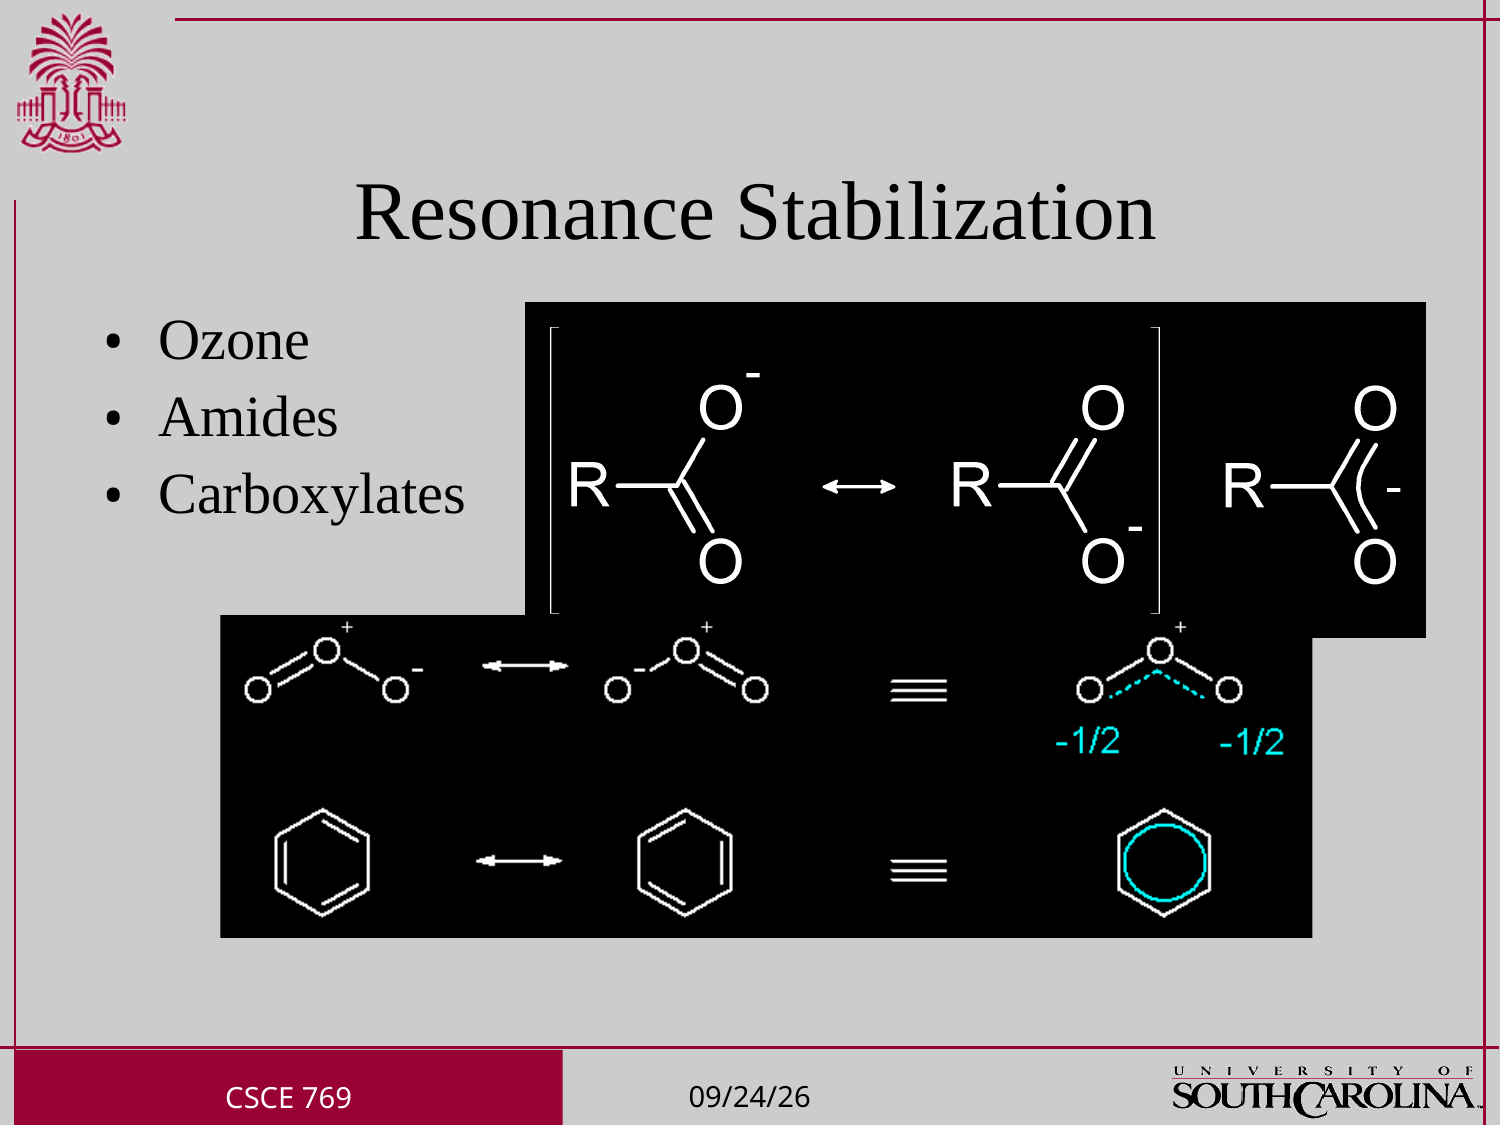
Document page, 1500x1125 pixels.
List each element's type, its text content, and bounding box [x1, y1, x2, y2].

title Resonance Stabilization [87, 77, 1426, 266]
picture [220, 302, 1426, 938]
list Ozone Amides Carboxylates [87, 299, 1426, 963]
picture [12, 12, 131, 155]
picture [1162, 1049, 1483, 1125]
